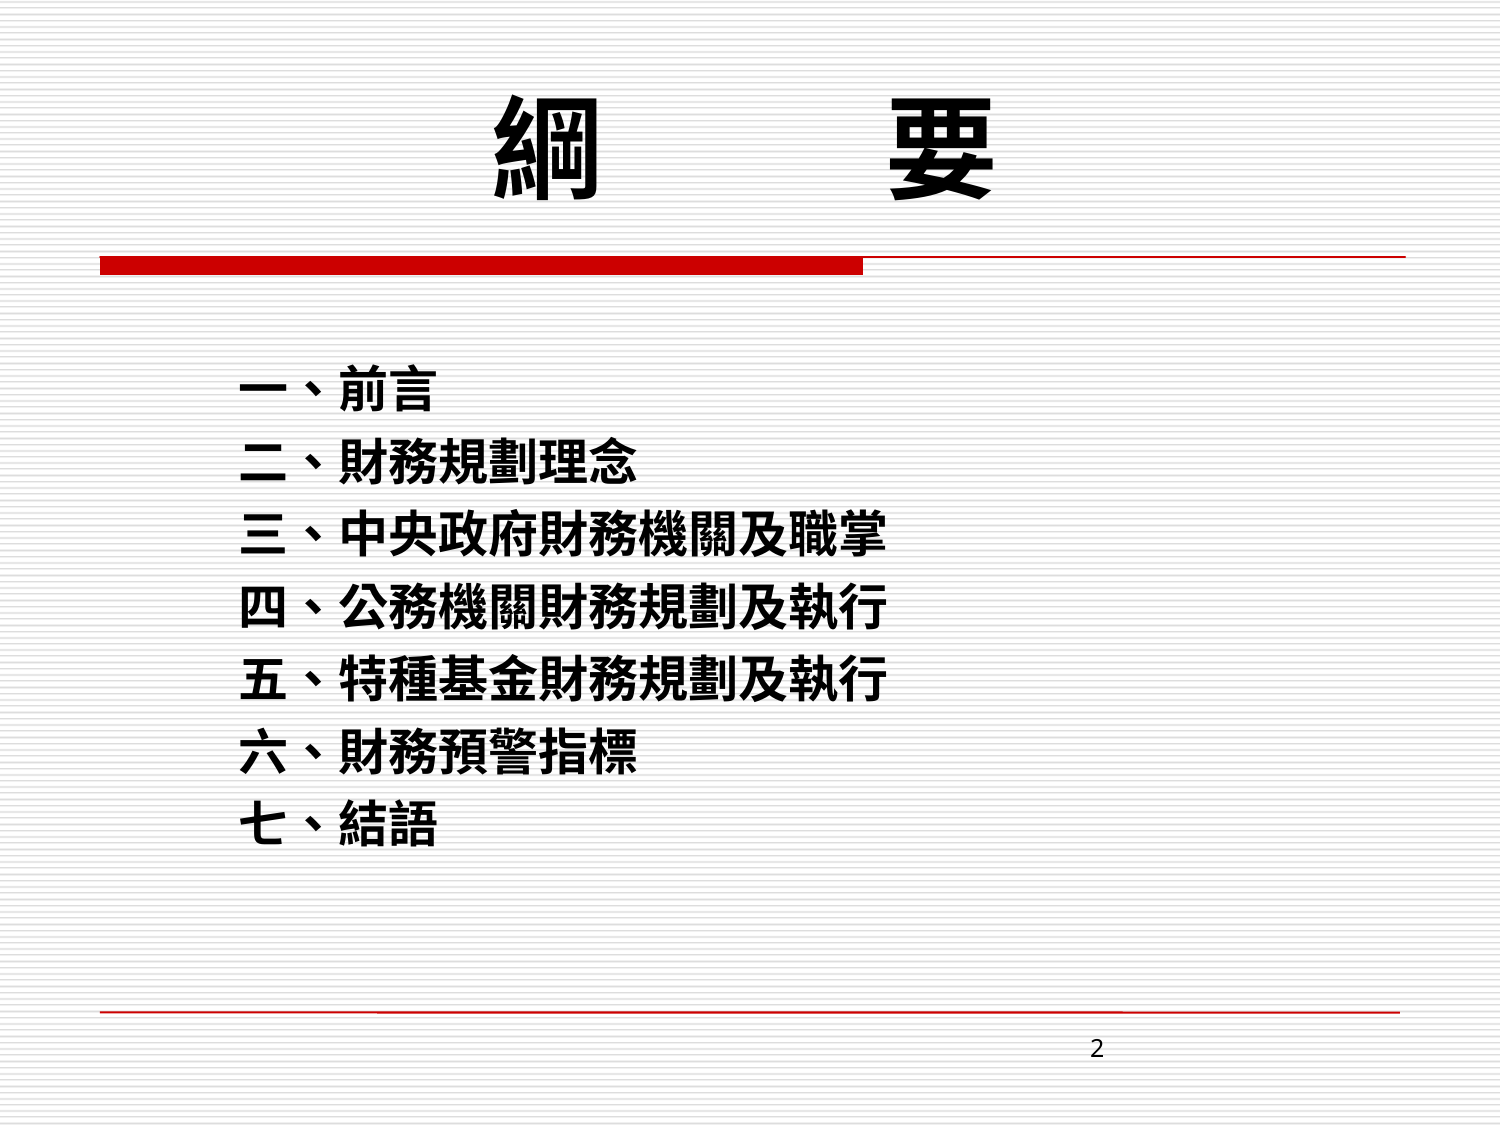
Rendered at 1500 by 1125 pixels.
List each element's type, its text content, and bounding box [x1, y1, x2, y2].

list 一、前言 二、財務規劃理念 三、中央政府財務機關及職掌 四、公務機關財務規劃及執行 五、特種基金財務規劃及執行 六、財務預警指標 七、結語 [135, 350, 1376, 1036]
text_box [1074, 1024, 1400, 1103]
text_box 綱 要 [112, 78, 1400, 220]
